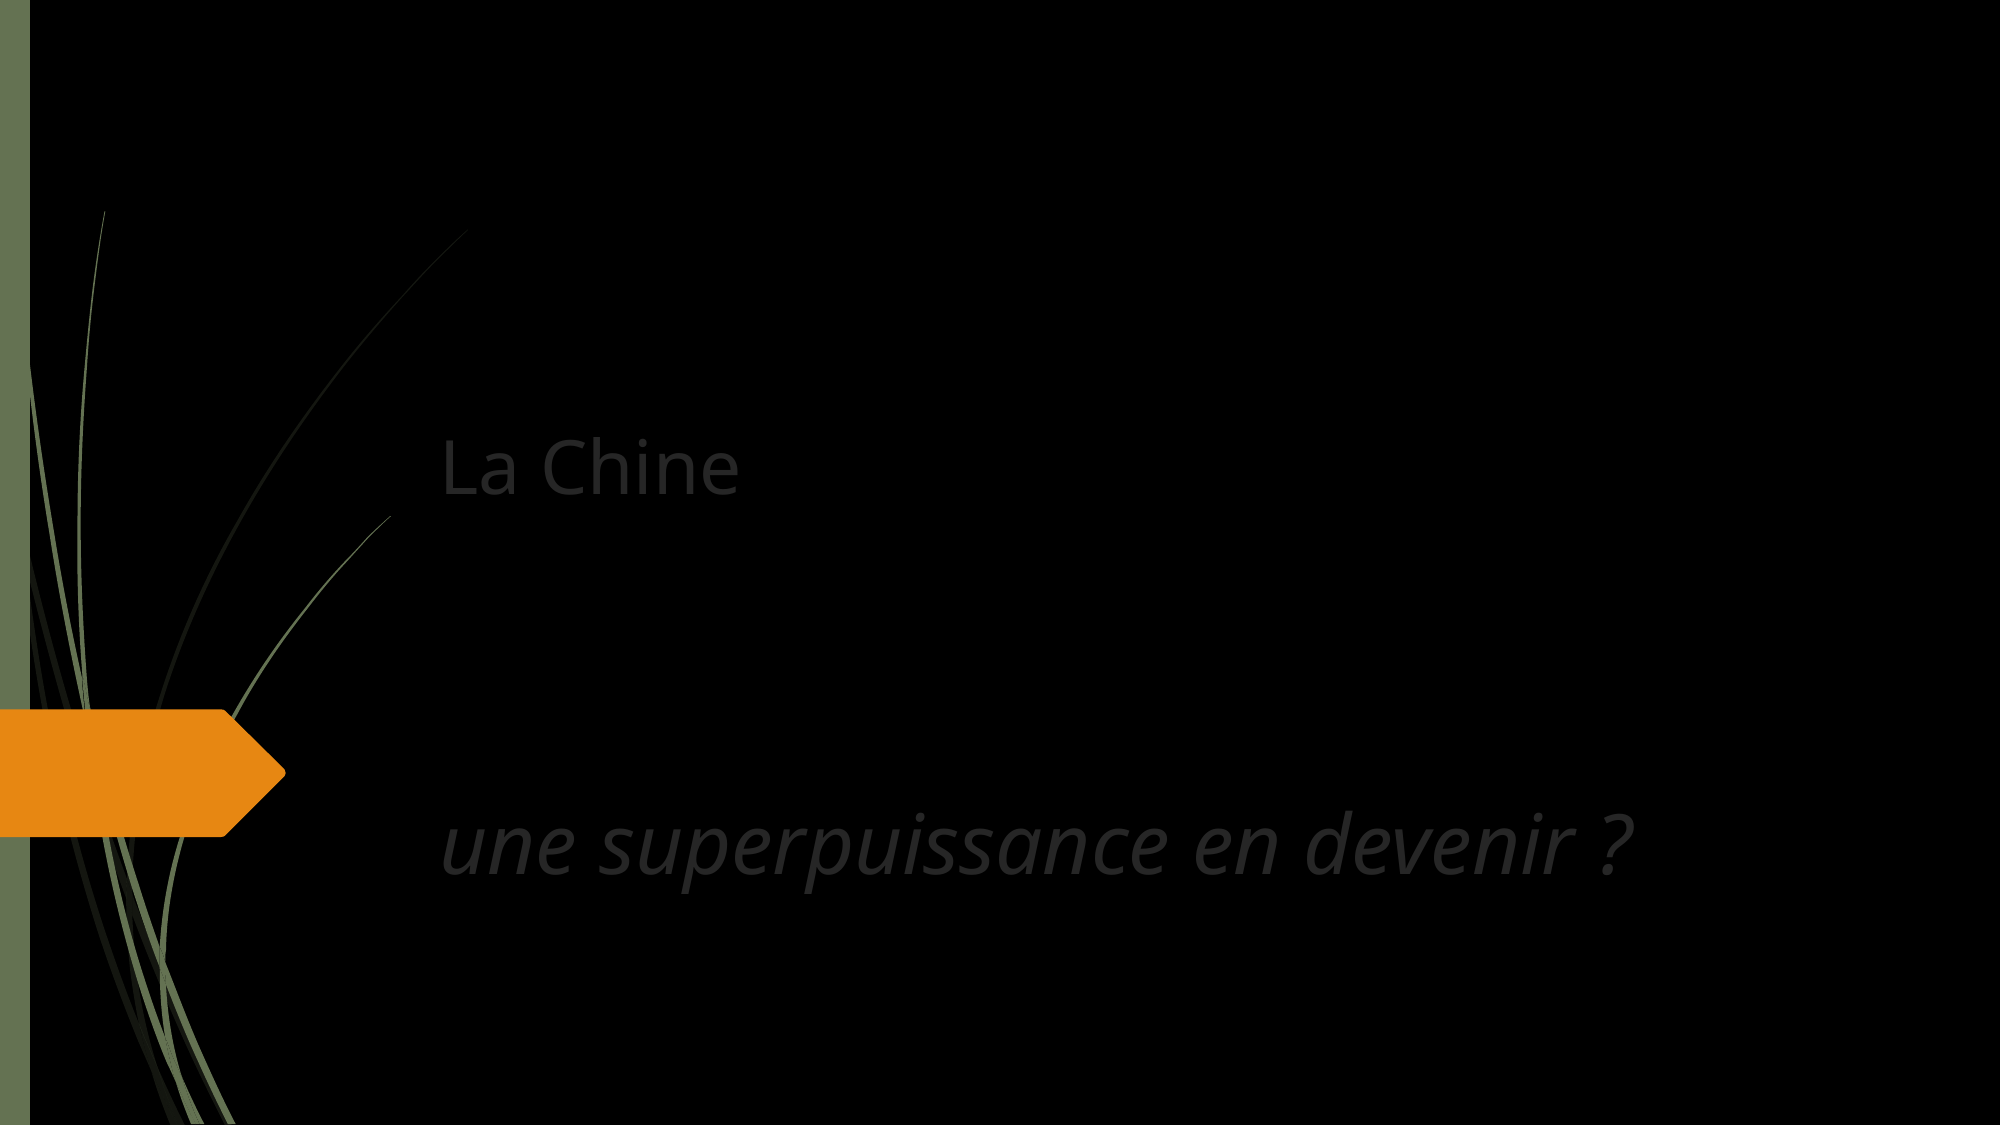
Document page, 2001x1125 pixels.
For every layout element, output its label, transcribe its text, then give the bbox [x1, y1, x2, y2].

subtitle une superpuissance en devenir ? [424, 783, 1888, 969]
title La Chine [424, 412, 1888, 783]
